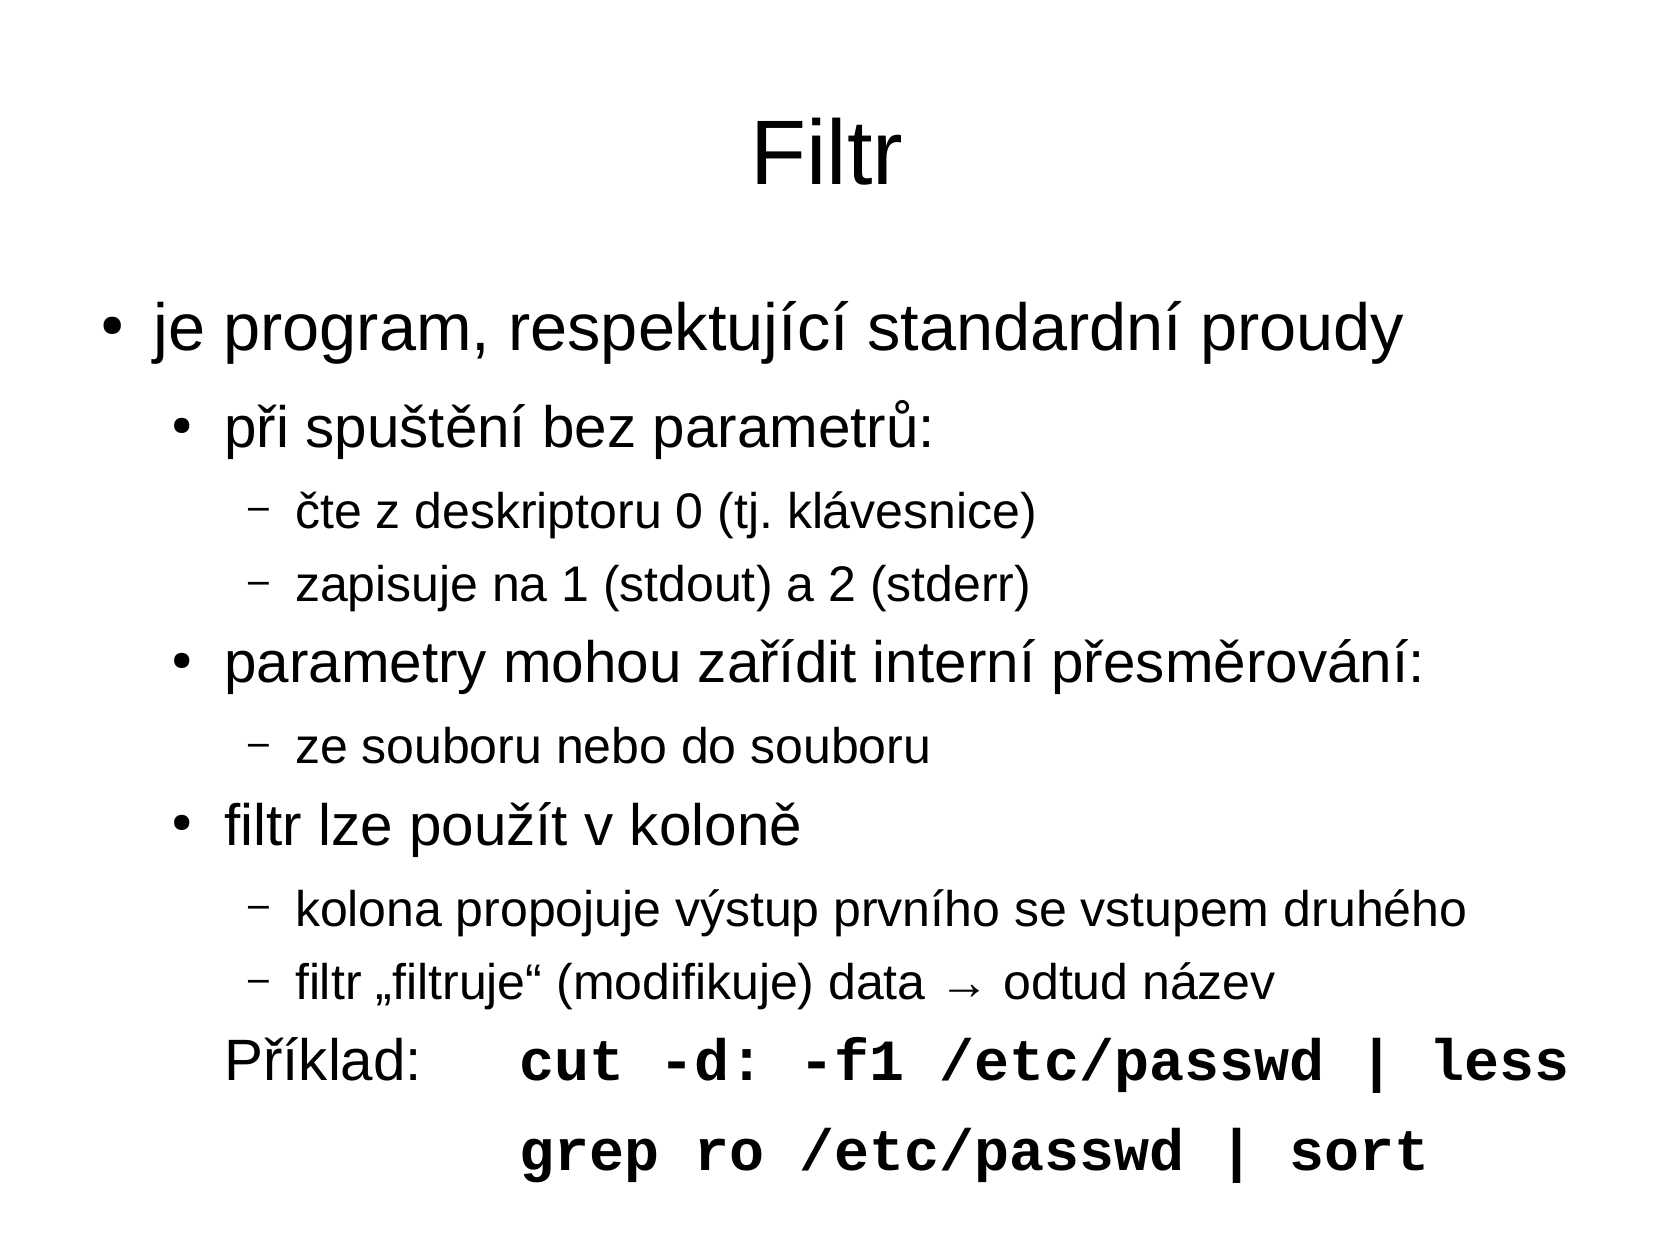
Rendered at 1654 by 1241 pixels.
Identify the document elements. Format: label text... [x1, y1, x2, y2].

title Filtr [82, 49, 1571, 257]
list je program, respektující standardní proudy při spuštění bez parametrů: čte z deskriptoru 0 (tj. klávesnice) zapisuje na 1 (stdout) a 2 (stderr) parametry mohou zařídit interní přesměrování: ze souboru nebo do souboru filtr lze použít v koloně kolona propojuje výstup prvního se vstupem druhého filtr „filtruje“ (modifikuje) data → odtud název Příklad: cut -d: -f1 /etc/passwd | less grep ro /etc/passwd | sort [82, 290, 1595, 1188]
